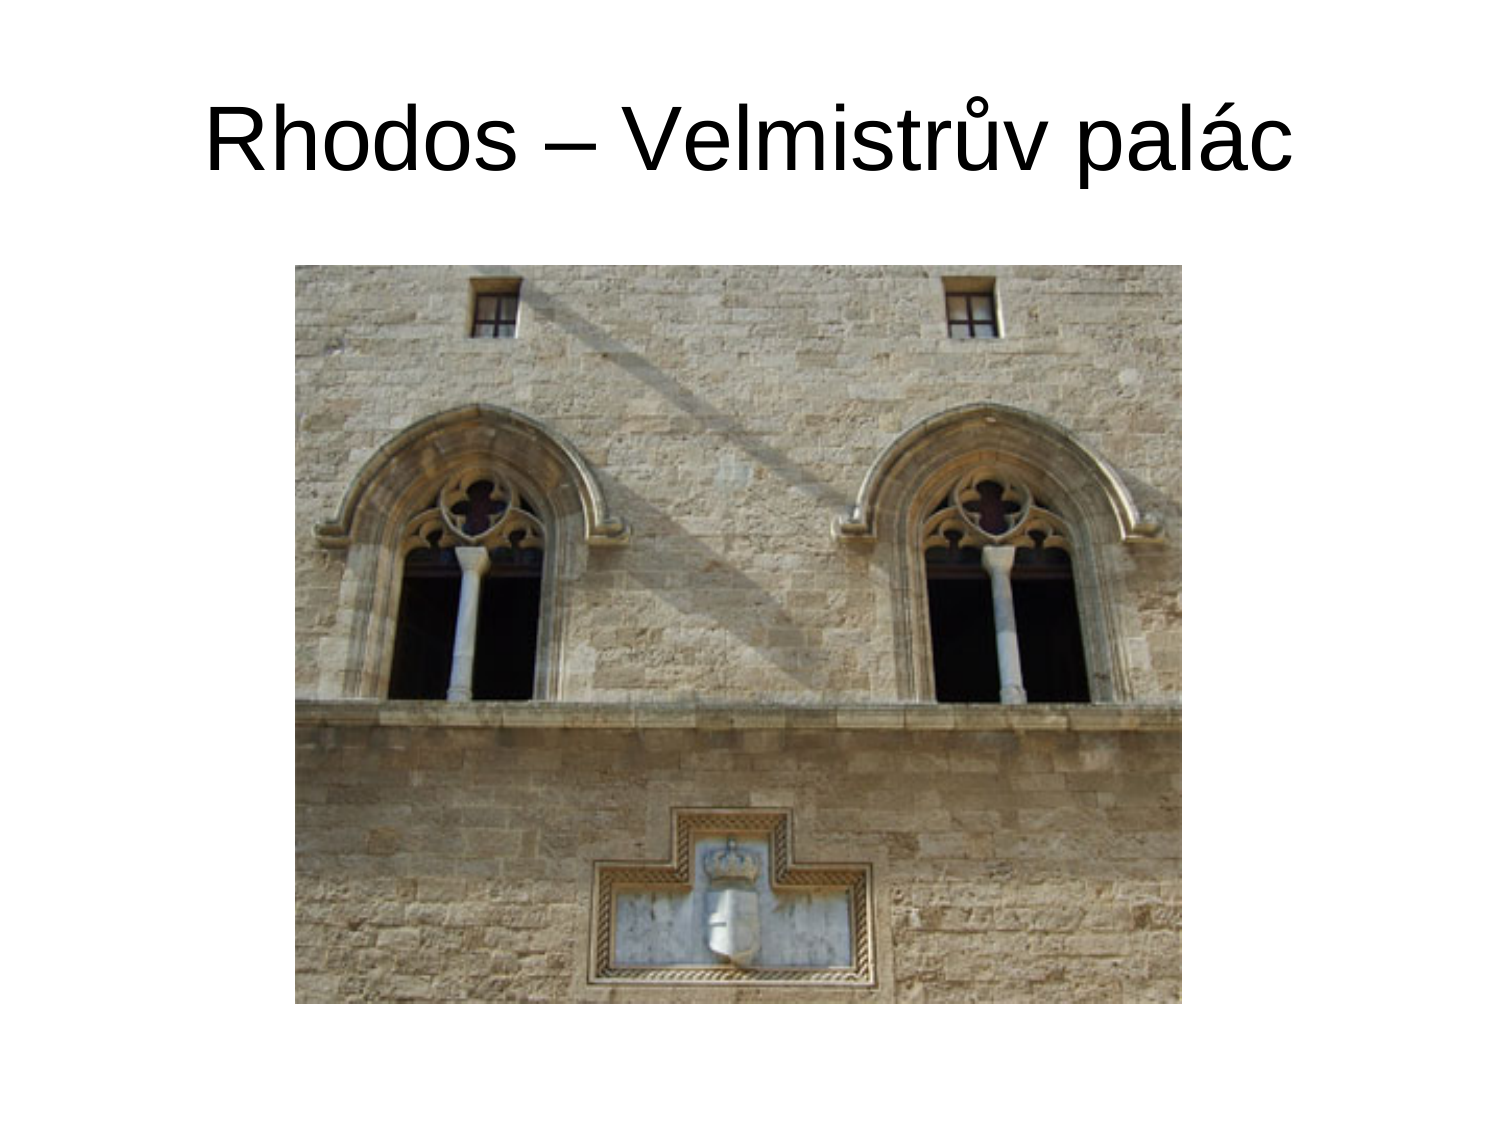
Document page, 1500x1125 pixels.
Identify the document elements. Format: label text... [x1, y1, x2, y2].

picture [295, 265, 1182, 1004]
title Rhodos – Velmistrův palác [75, 20, 1425, 257]
